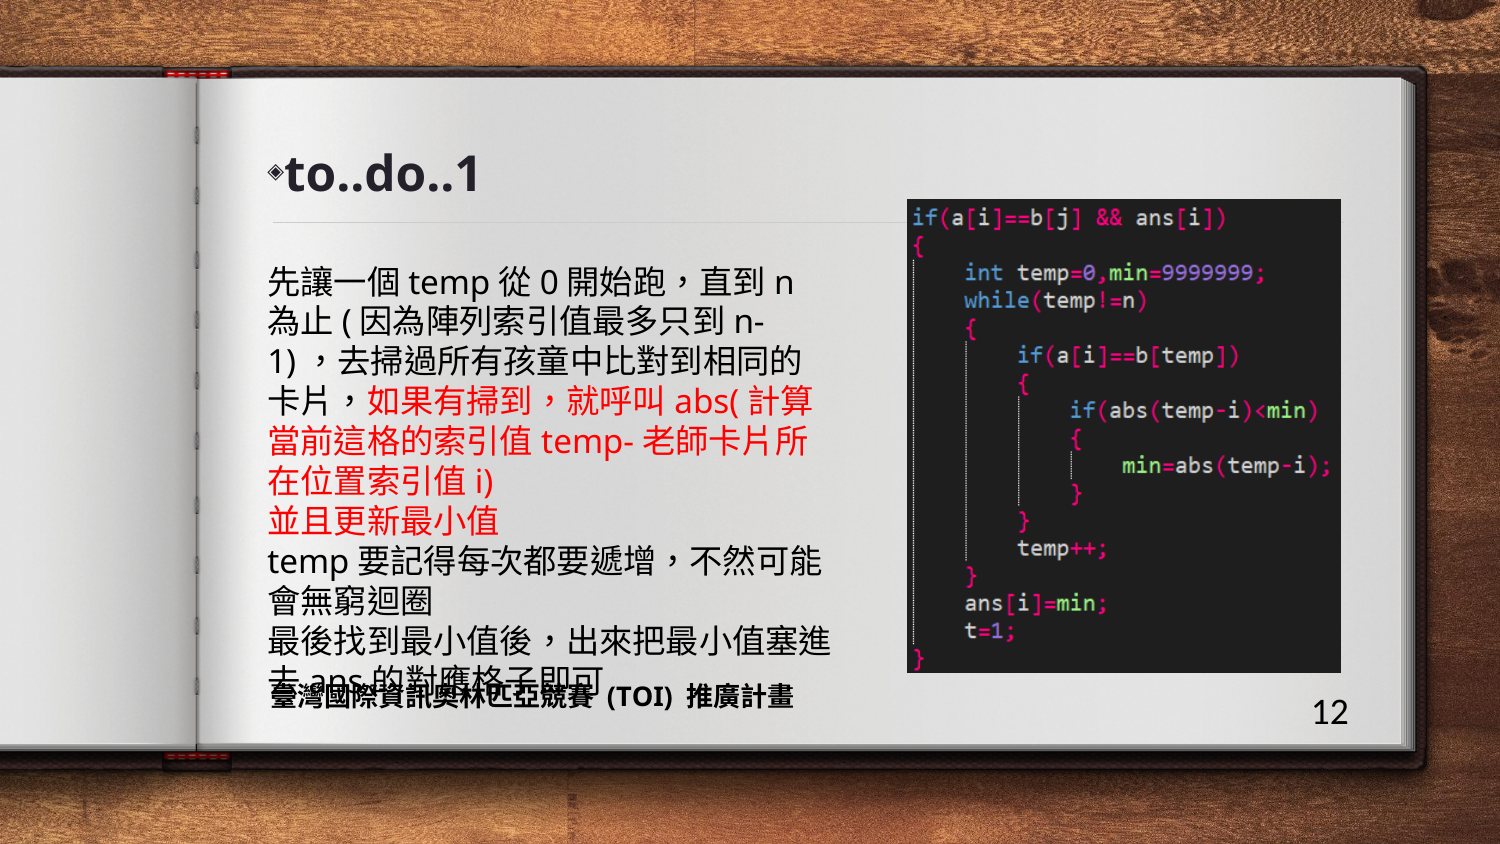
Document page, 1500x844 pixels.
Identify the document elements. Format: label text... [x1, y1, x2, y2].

picture [907, 200, 1341, 673]
text_box [1295, 672, 1386, 737]
text_box 先讓一個temp從0開始跑，直到n為止(因為陣列索引值最多只到n-1)，去掃過所有孩童中比對到相同的卡片，如果有掃到，就呼叫abs(計算當前這格的索引值temp-老師卡片所在位置索引值i) 並且更新最小值 temp要記得每次都要遞增，不然可能會無窮迴圈 最後找到最小值後，出來把最小值塞進去ans的對應格子即可 [252, 253, 850, 673]
list to..do..1 [252, 126, 1194, 216]
